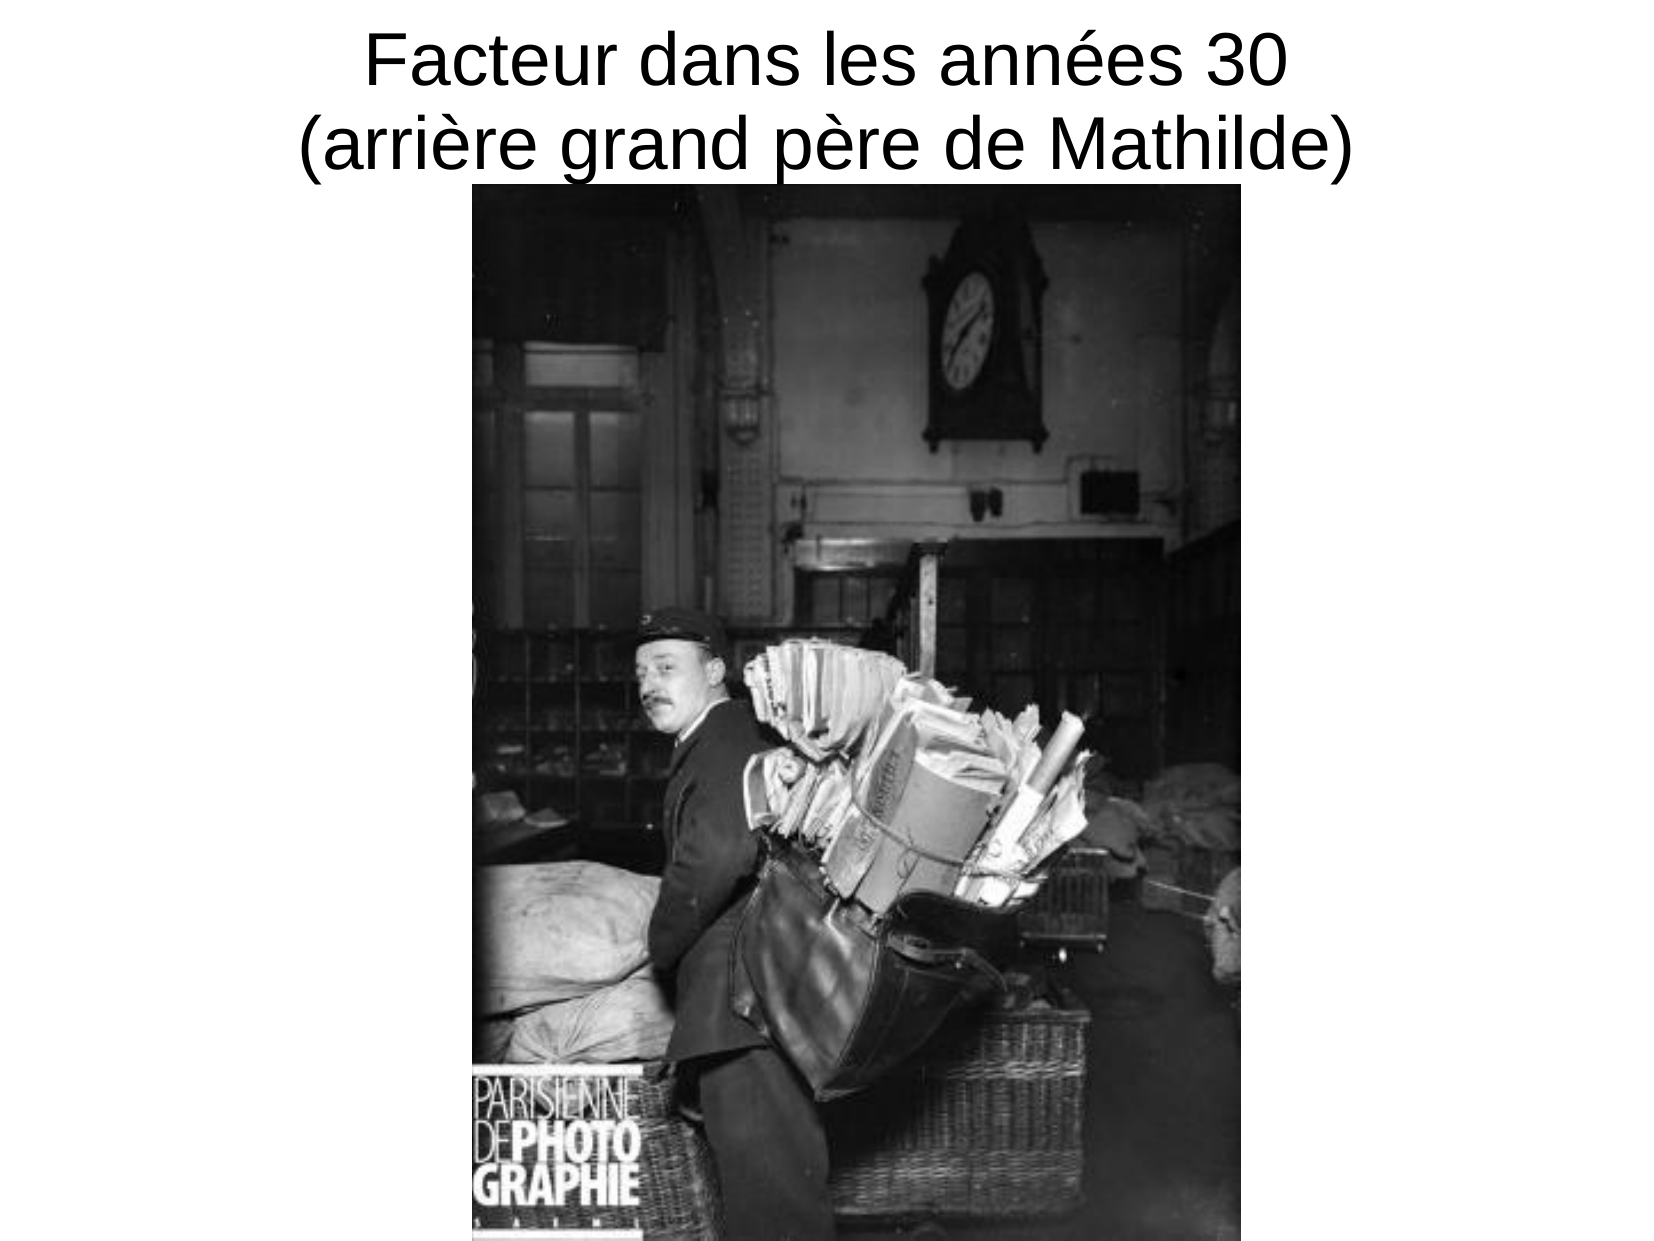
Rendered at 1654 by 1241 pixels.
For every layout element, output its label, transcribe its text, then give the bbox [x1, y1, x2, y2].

picture [472, 184, 1241, 1241]
title Facteur dans les années 30 (arrière grand père de Mathilde) [82, 17, 1571, 289]
